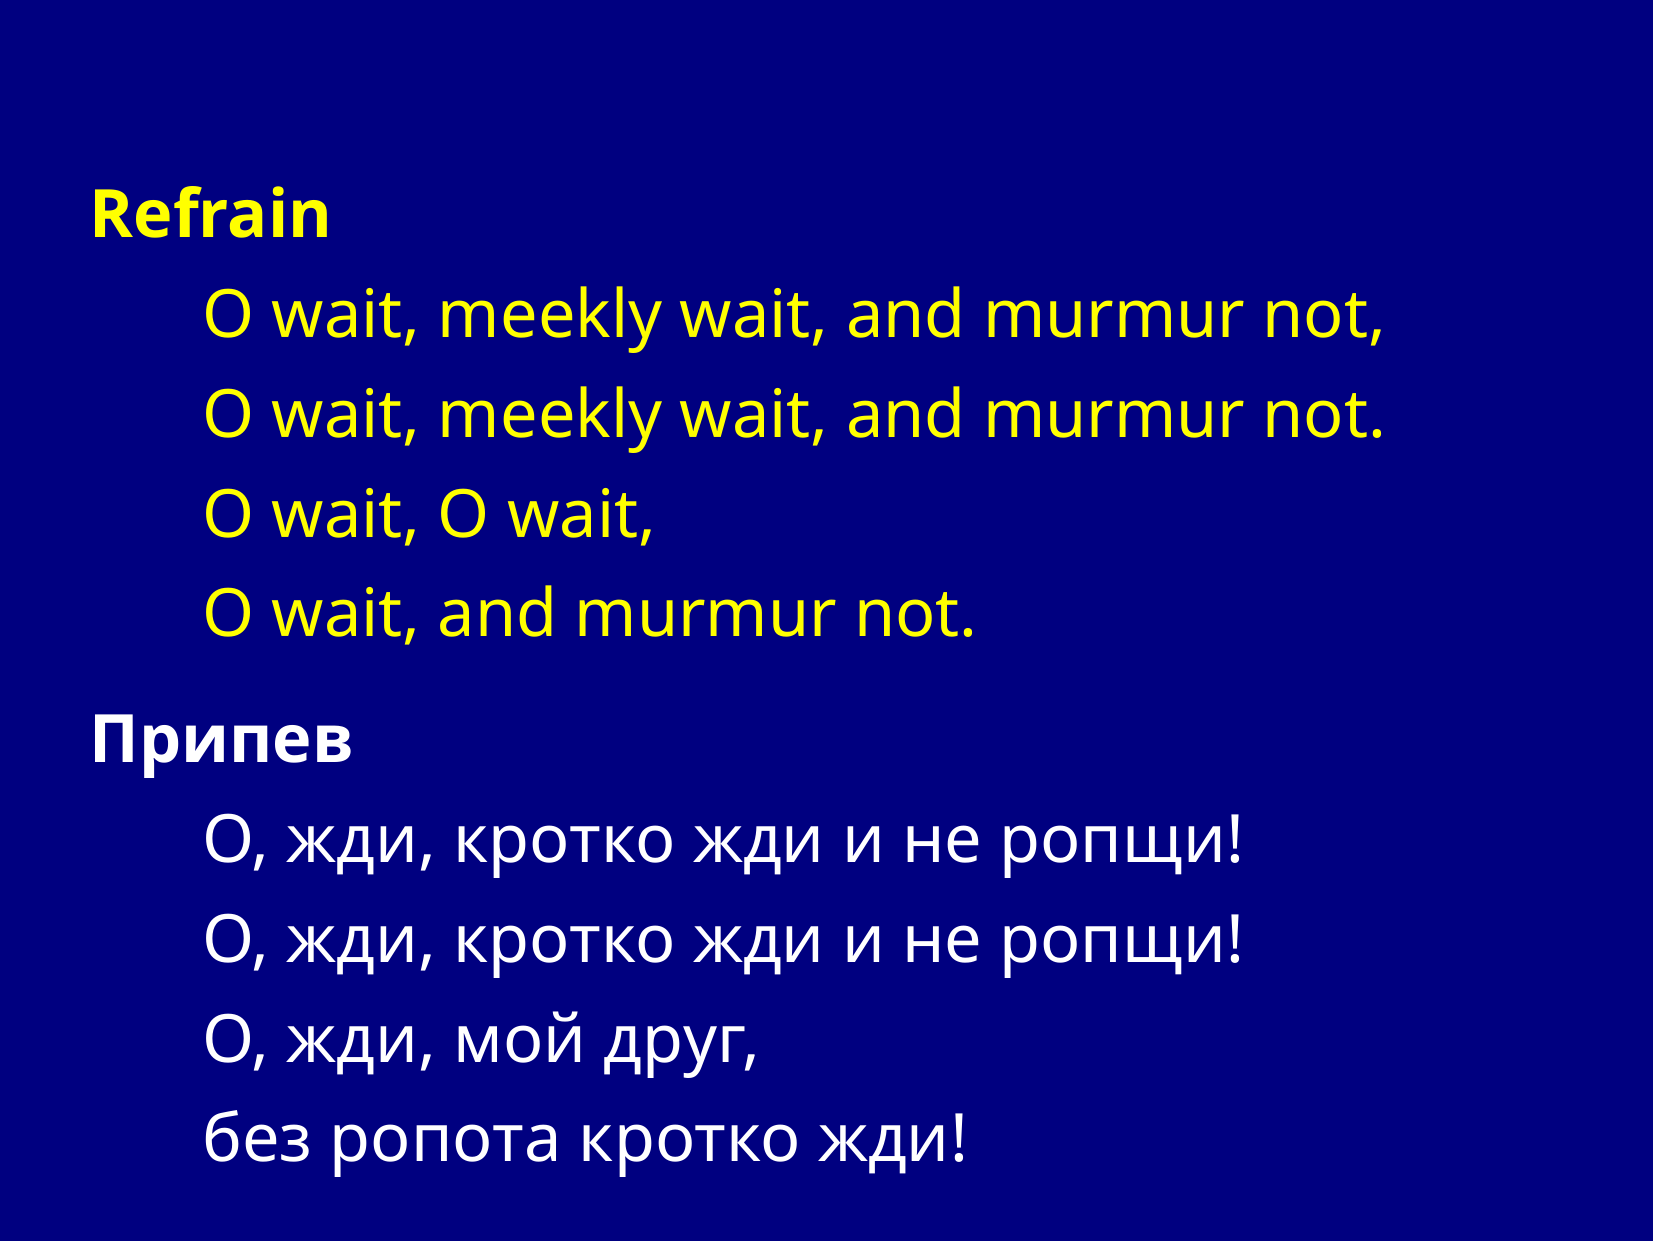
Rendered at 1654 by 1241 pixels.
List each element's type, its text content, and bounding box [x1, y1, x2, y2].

text_box Refrain O wait, meekly wait, and murmur not, O wait, meekly wait, and murmur not. O wait, O wait, O wait, and murmur not. [75, 150, 1576, 638]
text_box Припев О, жди, кротко жди и не ропщи! О, жди, кротко жди и не ропщи! О, жди, мой друг, без ропота кротко жди! [75, 675, 1576, 1163]
